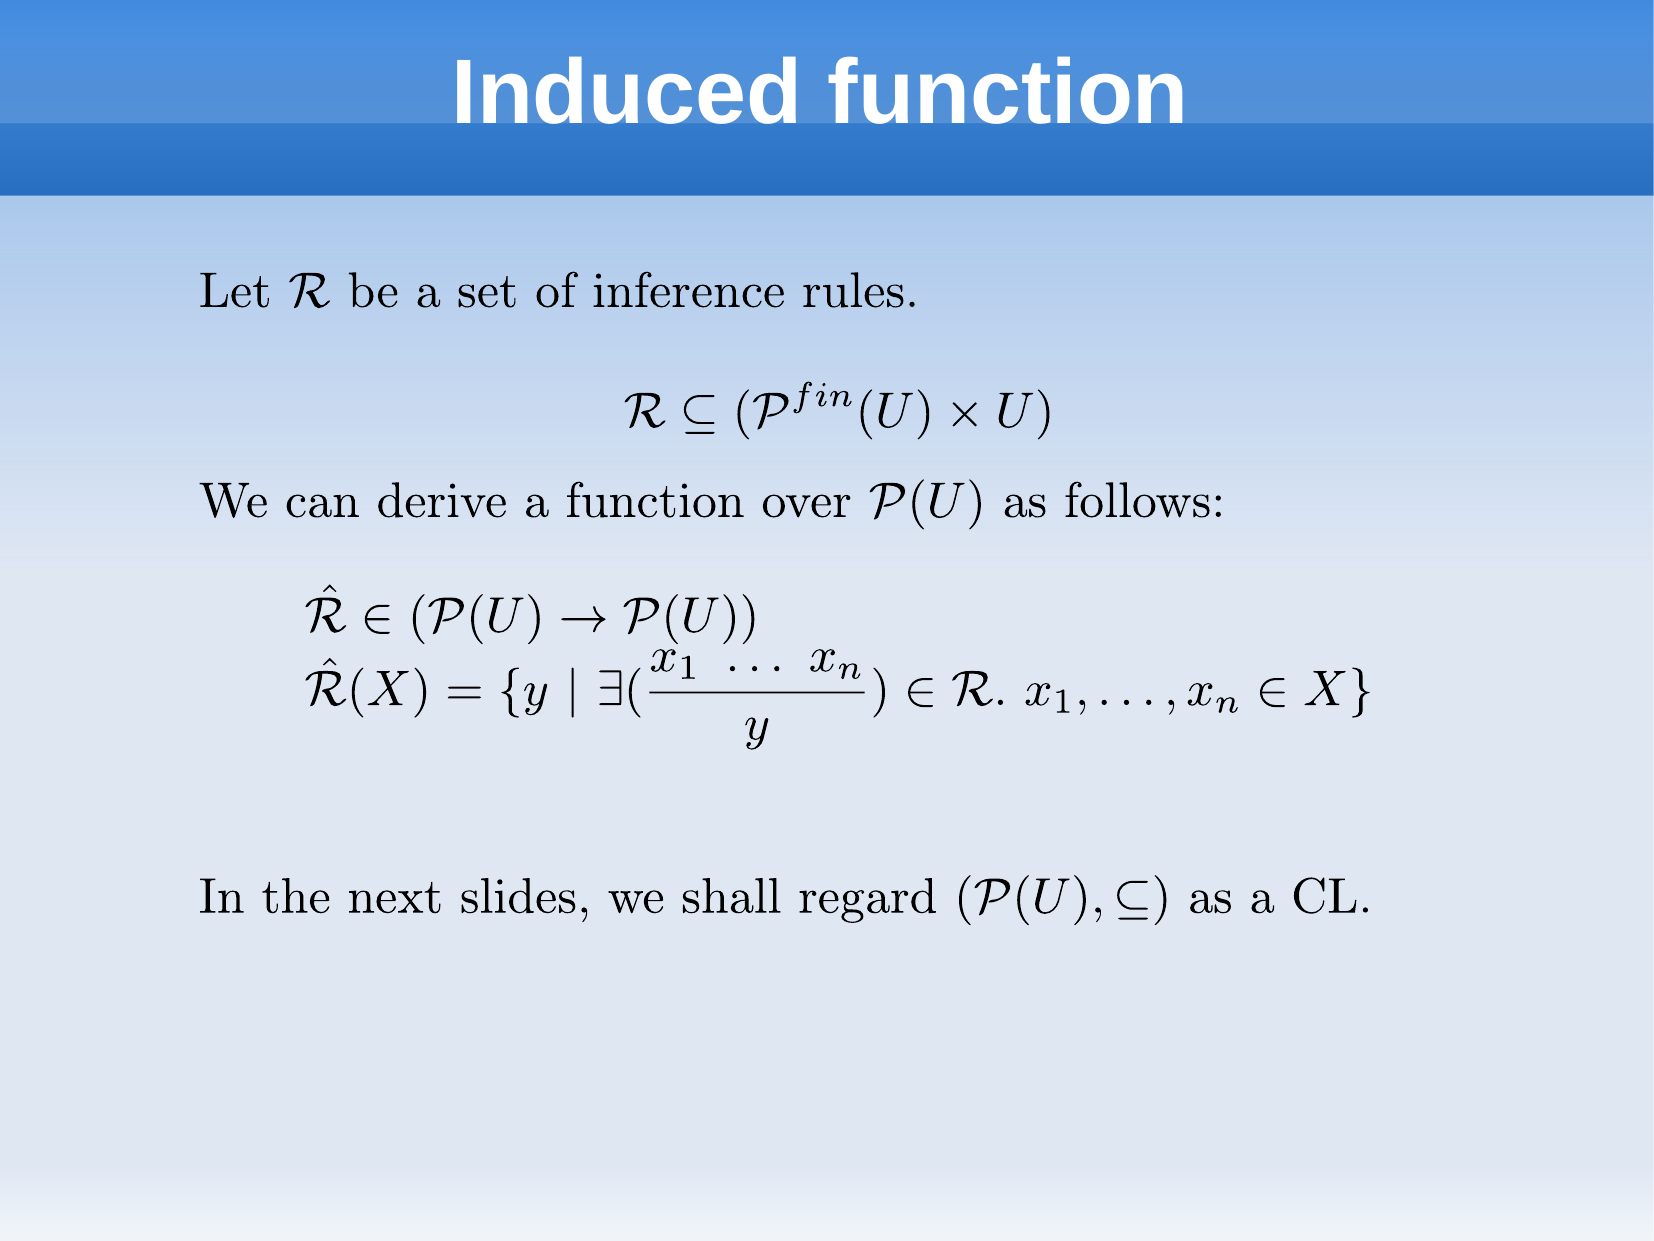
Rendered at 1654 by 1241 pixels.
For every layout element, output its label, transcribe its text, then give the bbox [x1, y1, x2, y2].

picture [0, 0, 1654, 1241]
title Induced function [76, 0, 1565, 196]
